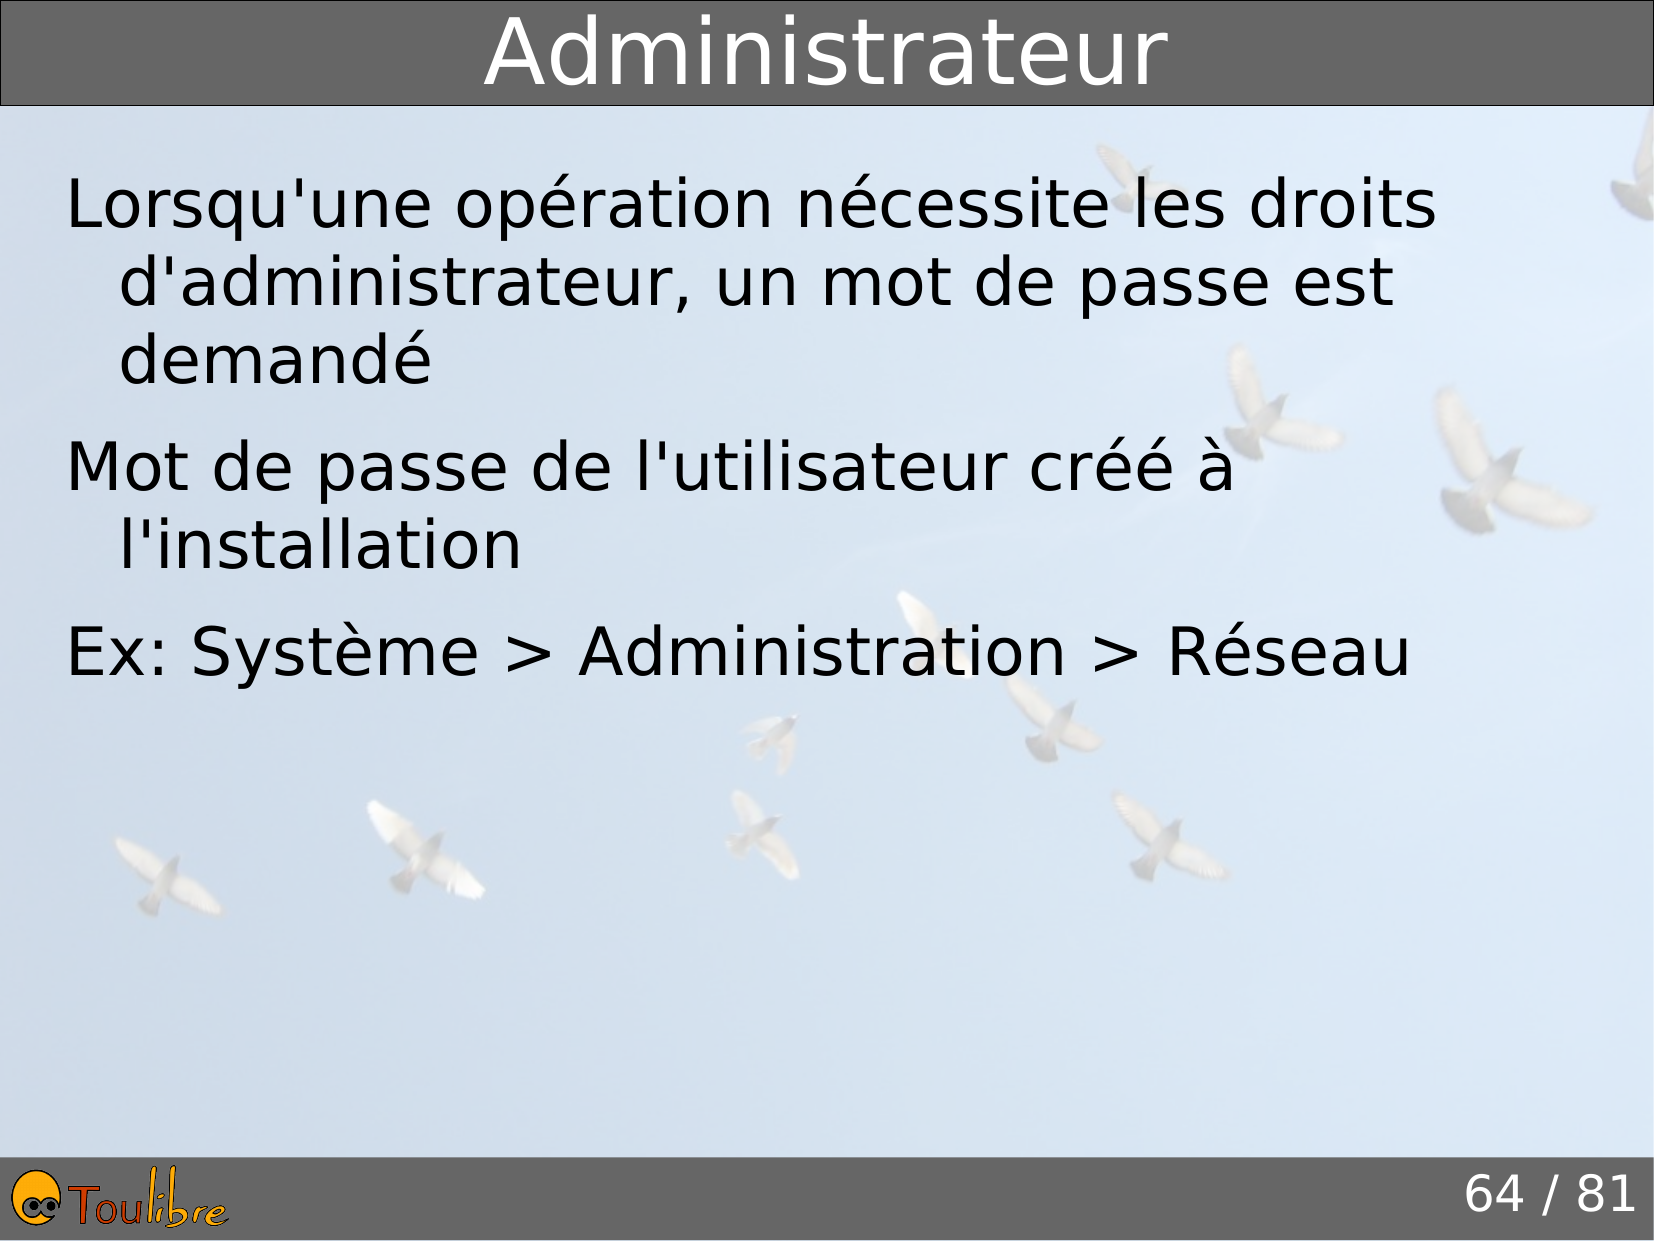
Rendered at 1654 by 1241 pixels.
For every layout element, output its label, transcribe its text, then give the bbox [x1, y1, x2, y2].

list Lorsqu'une opération nécessite les droits d'administrateur, un mot de passe est demandé Mot de passe de l'utilisateur créé à l'installation Ex: Système > Administration > Réseau [47, 165, 1609, 1076]
picture [11, 1165, 229, 1228]
title Administrateur [0, 0, 1654, 107]
